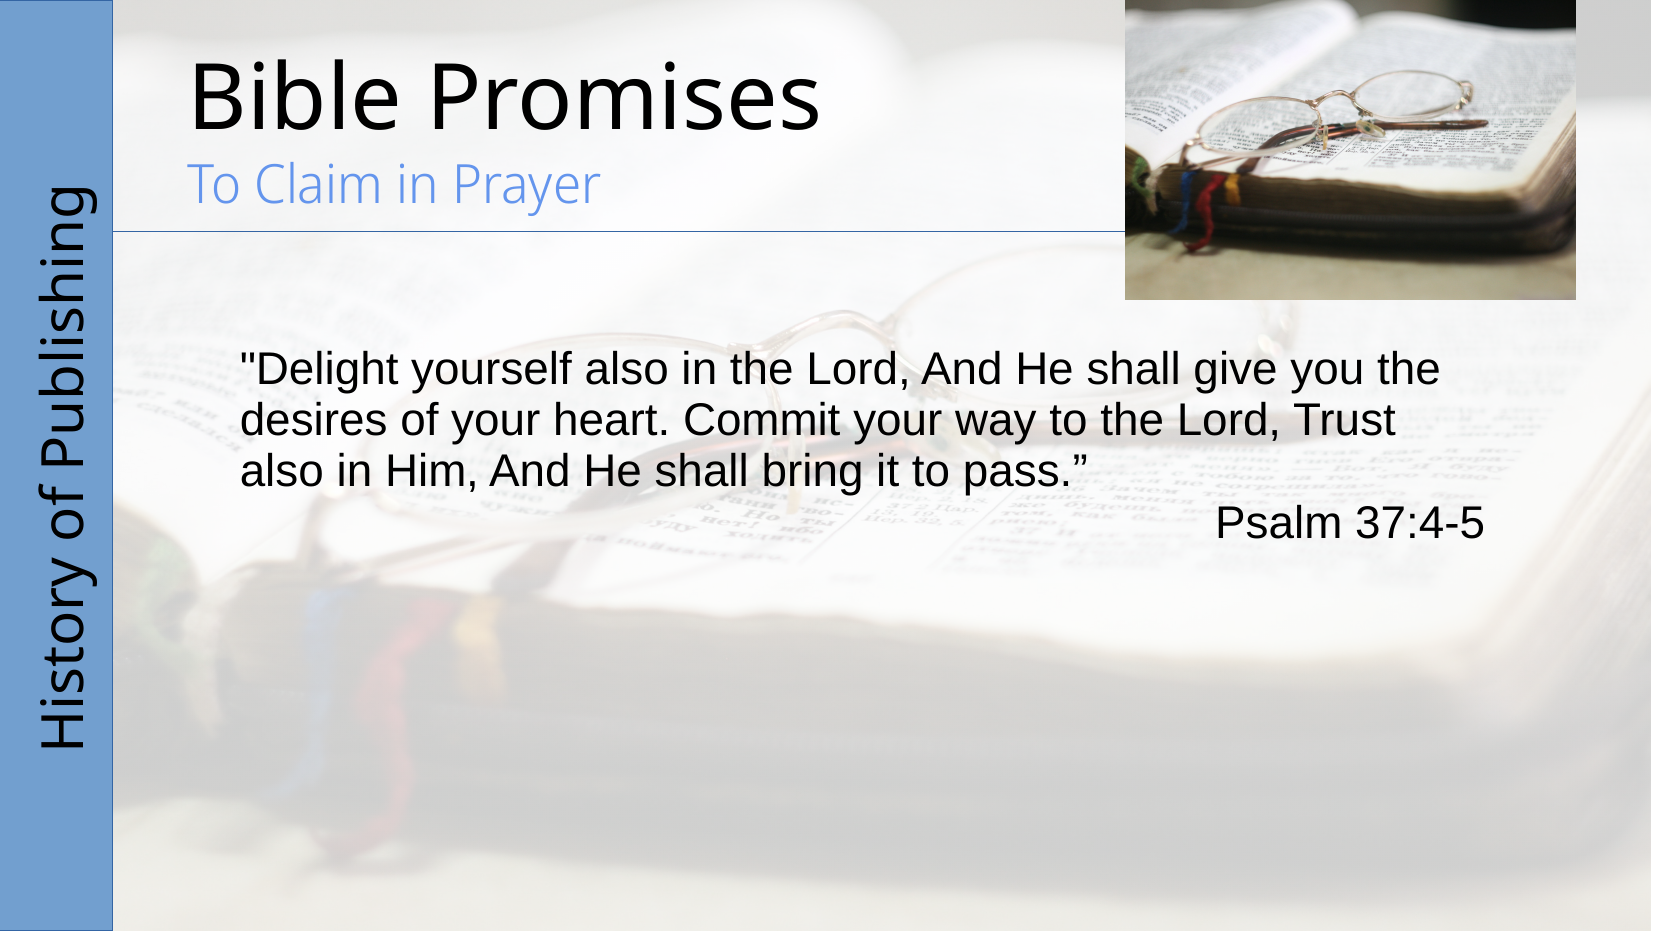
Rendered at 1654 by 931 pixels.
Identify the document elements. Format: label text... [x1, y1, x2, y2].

text_box History of Publishing [13, 37, 105, 901]
text_box [0, 0, 113, 931]
title Bible Promises [187, 33, 1125, 125]
picture [113, 0, 1651, 931]
title To Claim in Prayer [187, 125, 1125, 231]
text_box "Delight yourself also in the Lord, And He shall give you the desires of your heart. Commit your way to the Lord, Trust also in Him, And He shall bring it to pass.” Psalm 37:4-5 [225, 335, 1501, 556]
title To Claim in Prayer [187, 232, 1125, 239]
